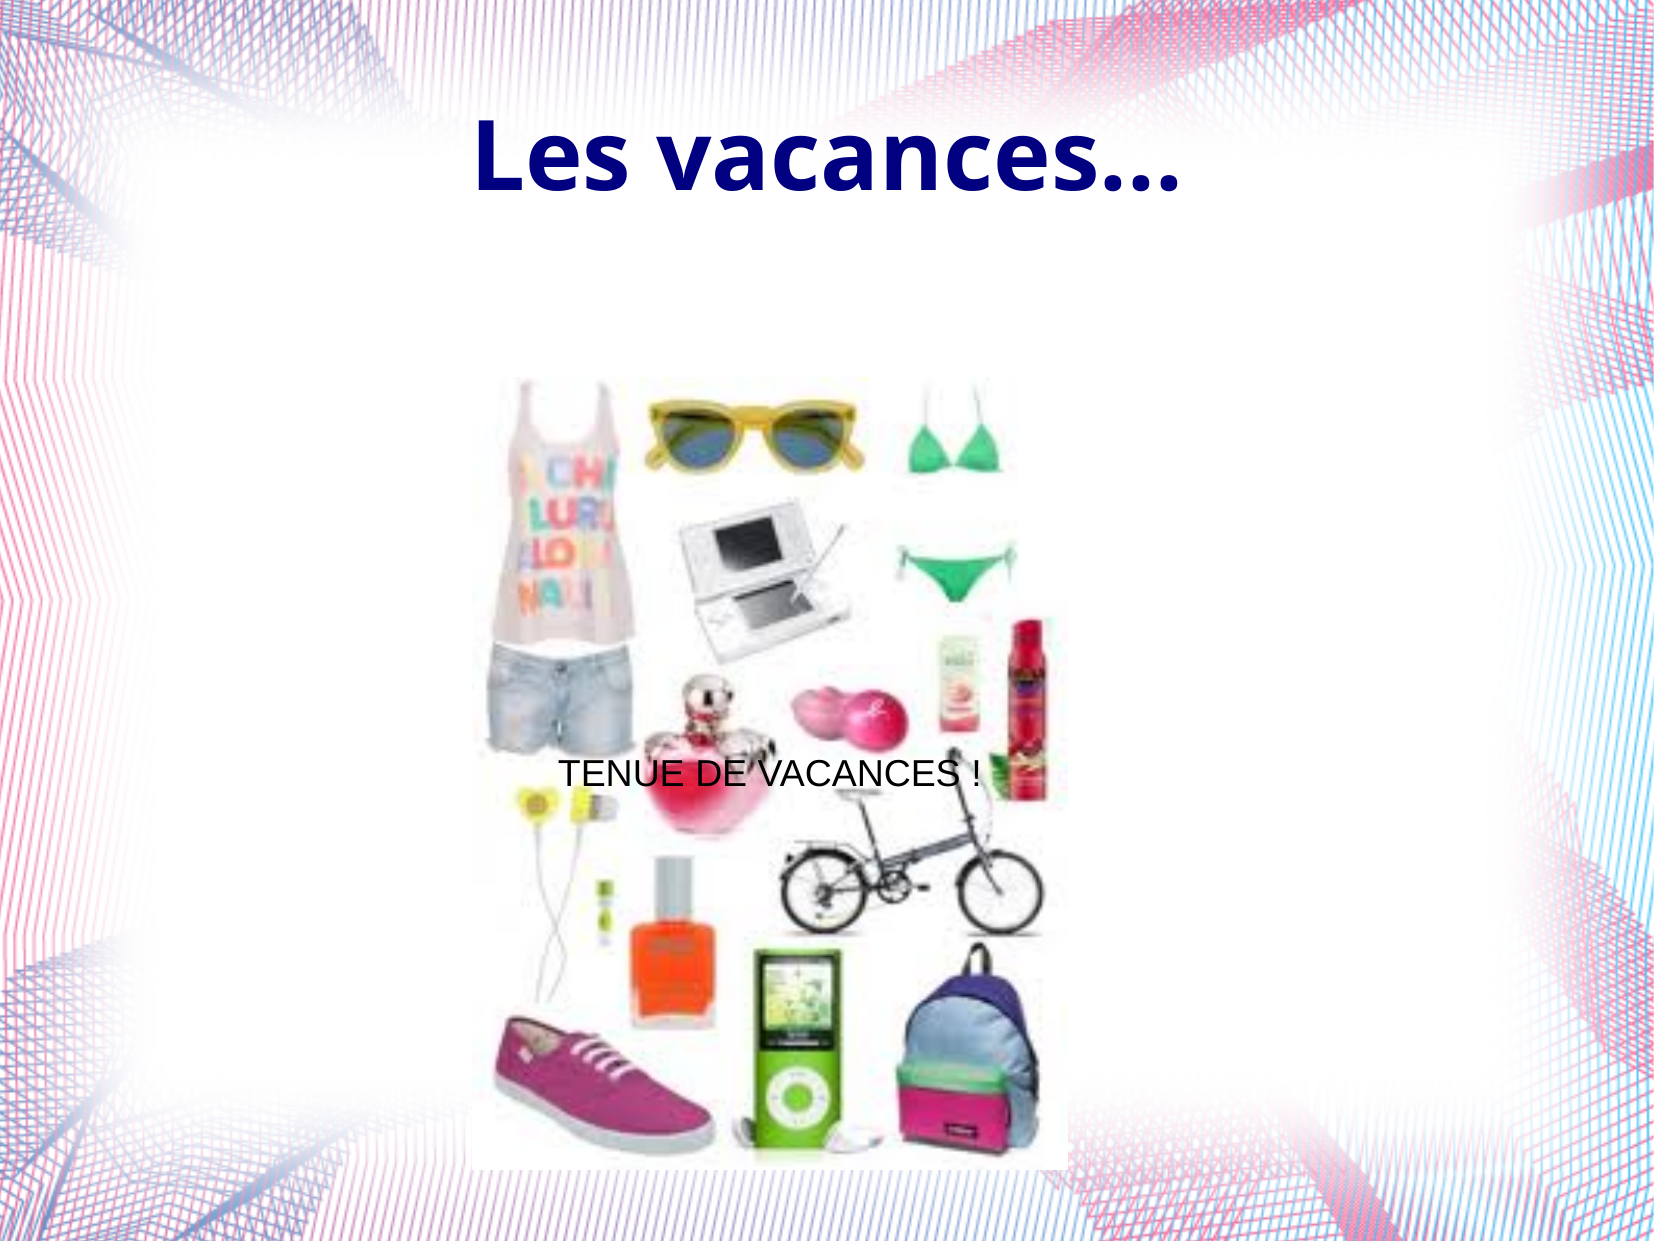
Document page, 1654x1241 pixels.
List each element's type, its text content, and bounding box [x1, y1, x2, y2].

picture [0, 0, 1654, 1241]
title Les vacances... [82, 49, 1571, 257]
